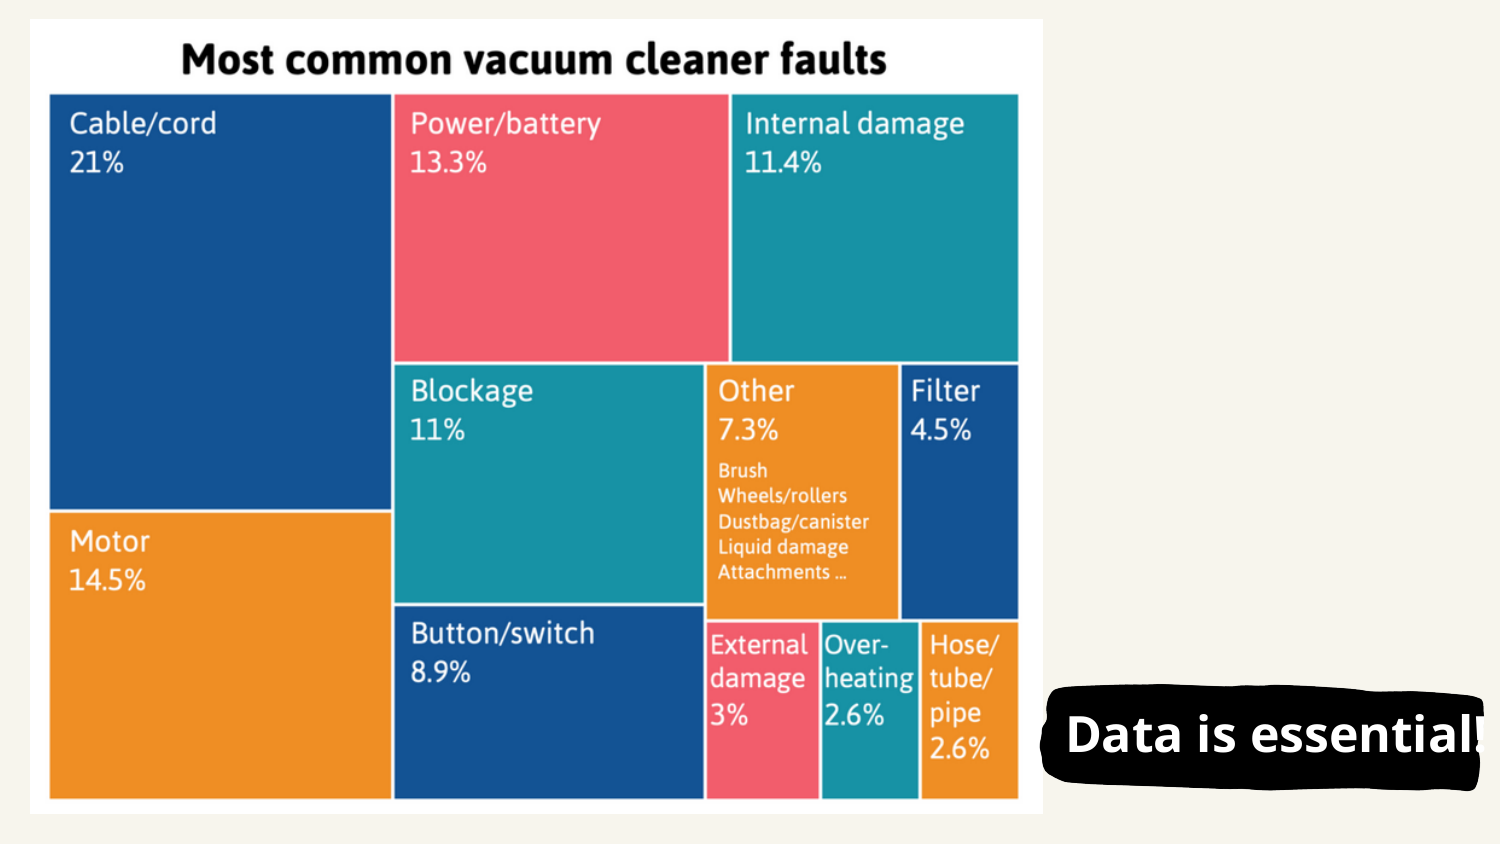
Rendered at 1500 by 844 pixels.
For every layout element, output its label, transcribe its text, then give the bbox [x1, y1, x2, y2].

picture [30, 19, 1496, 814]
text_box Data is essential! [1050, 687, 1500, 778]
